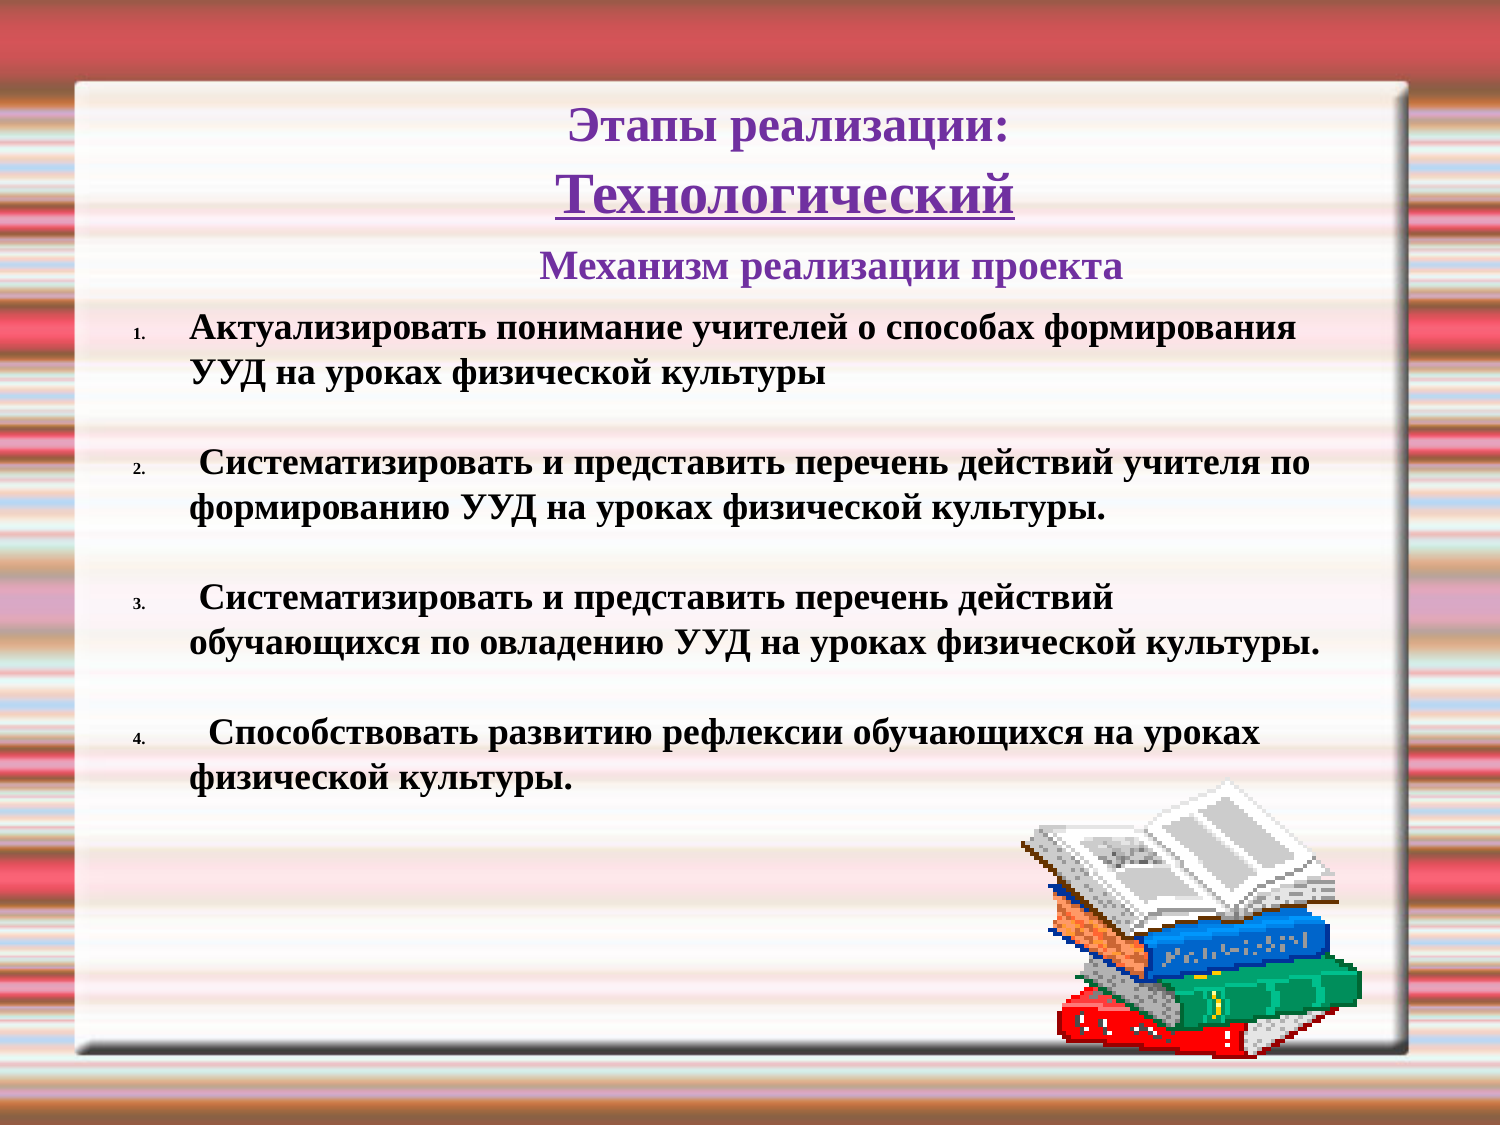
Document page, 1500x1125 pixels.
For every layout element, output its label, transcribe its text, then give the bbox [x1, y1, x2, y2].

text_box Технологический [301, 147, 1270, 233]
text_box Актуализировать понимание учителей о способах формирования УУД на уроках физической культуры Систематизировать и представить перечень действий учителя по формированию УУД на уроках физической культуры. Систематизировать и представить перечень действий обучающихся по овладению УУД на уроках физической культуры. Способствовать развитию рефлексии обучающихся на уроках физической культуры. [118, 295, 1371, 806]
text_box Механизм реализации проекта [437, 230, 1211, 295]
picture [0, 0, 1500, 1125]
text_box Этапы реализации: [448, 90, 1129, 160]
